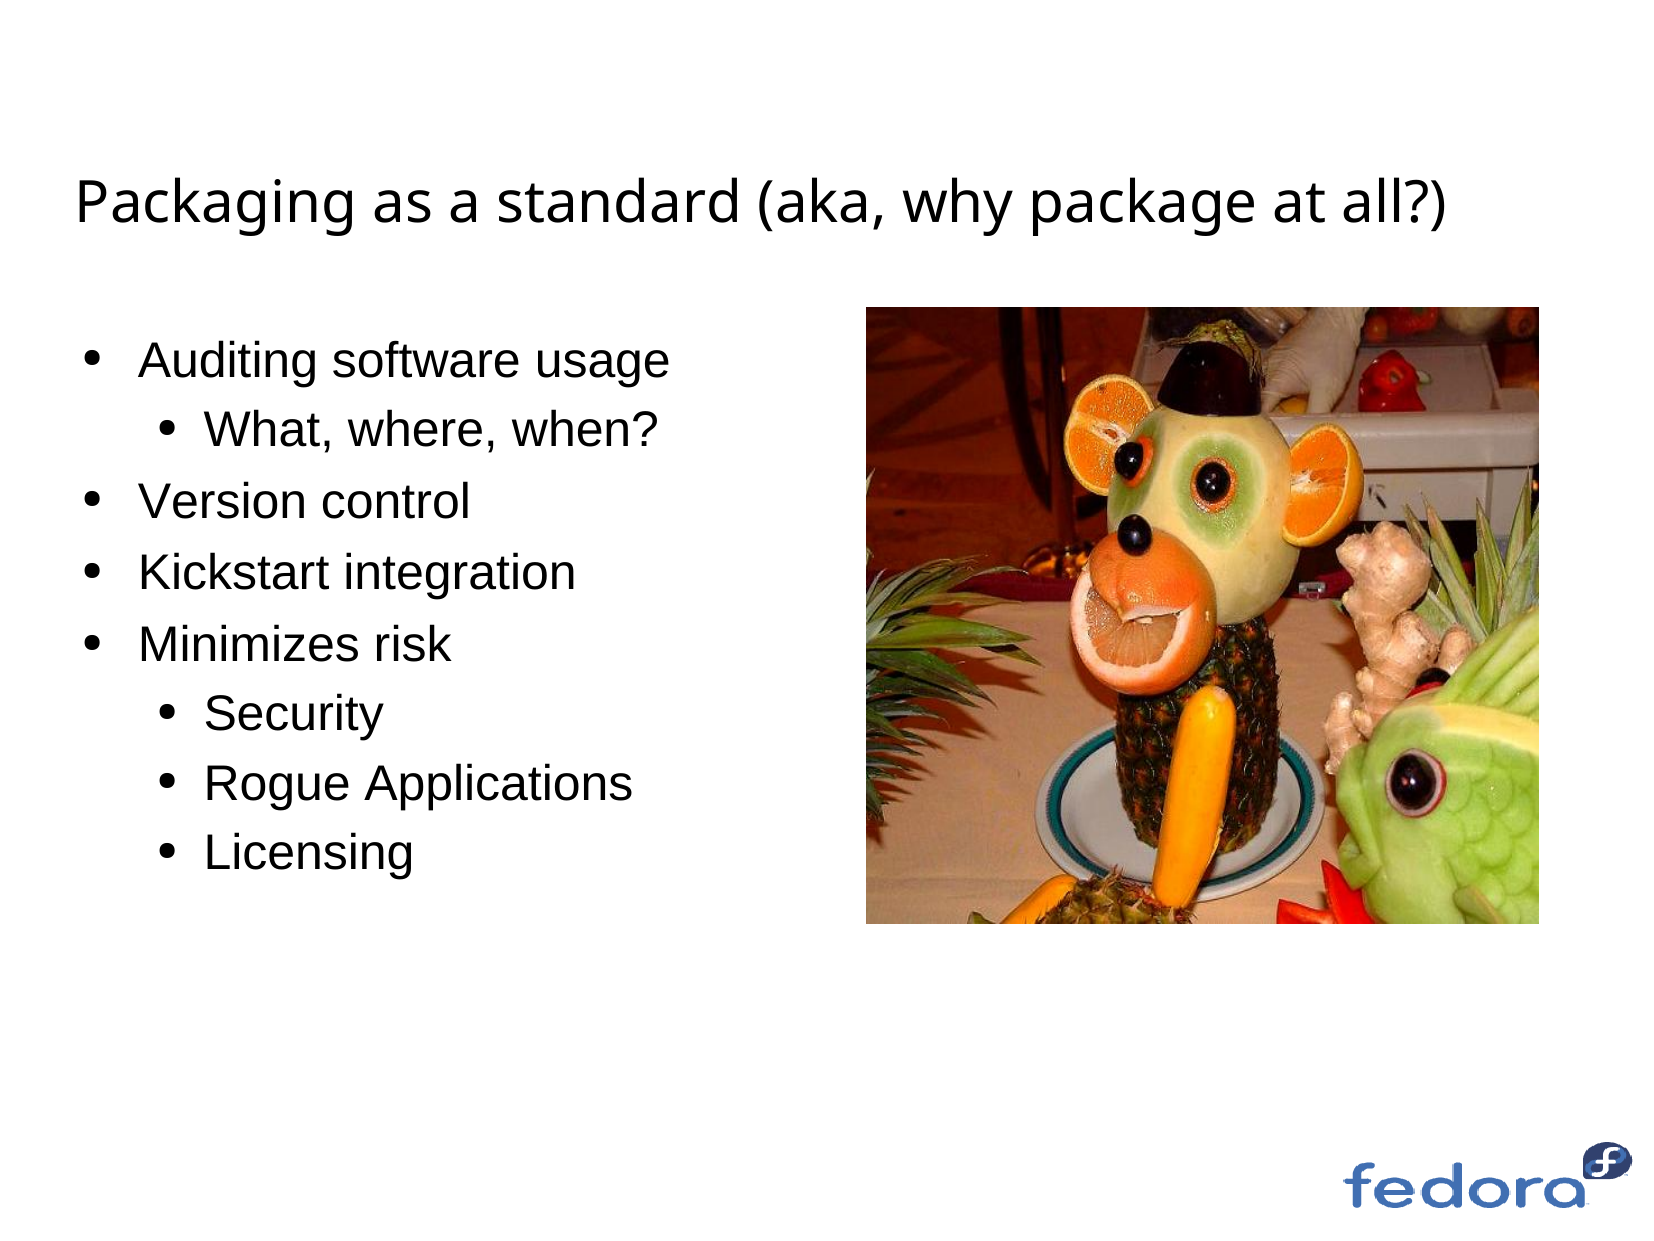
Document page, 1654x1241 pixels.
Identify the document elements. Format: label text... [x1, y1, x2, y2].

picture [1332, 1124, 1651, 1227]
picture [866, 307, 1539, 925]
title Packaging as a standard (aka, why package at all?) [74, 131, 1506, 268]
list Auditing software usage What, where, when? Version control Kickstart integration Minimizes risk Security Rogue Applications Licensing [81, 331, 777, 1241]
